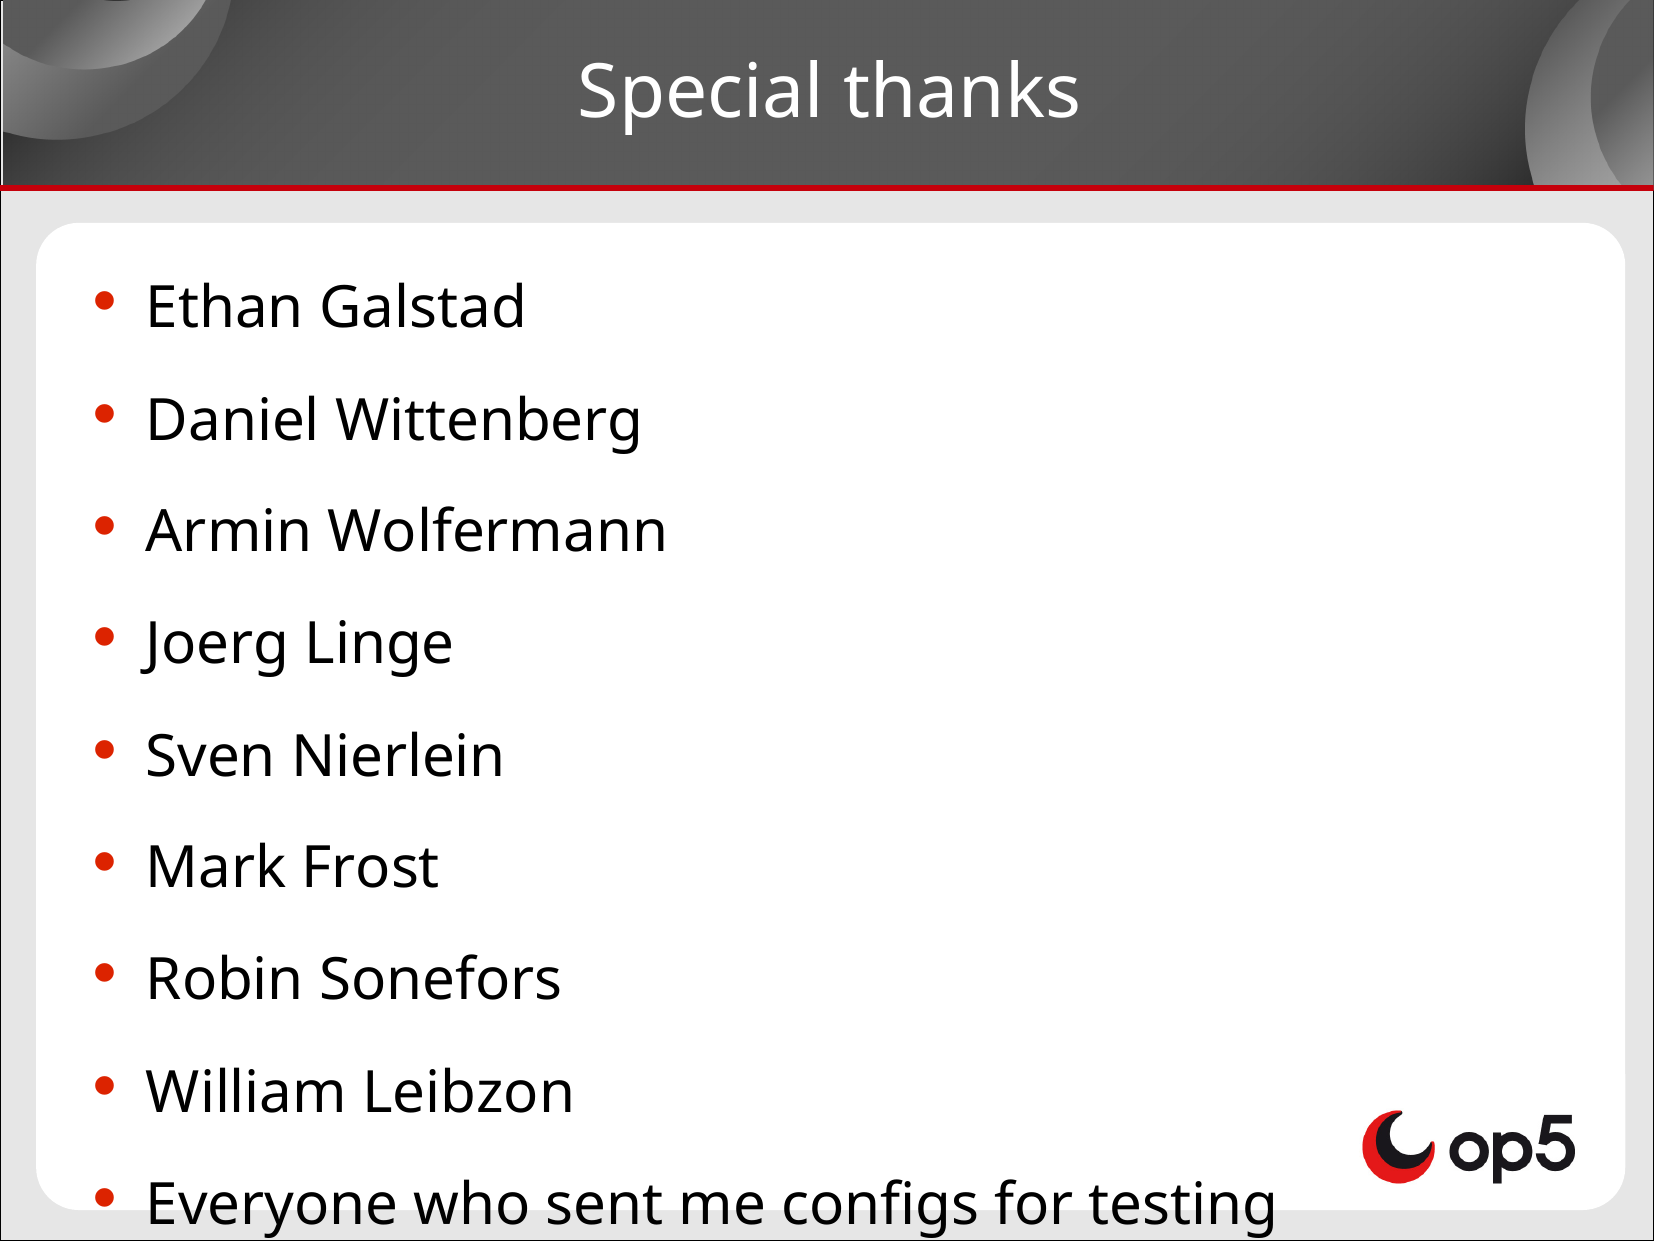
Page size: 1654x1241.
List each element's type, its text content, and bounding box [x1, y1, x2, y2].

picture [3, 0, 1654, 185]
list Ethan Galstad Daniel Wittenberg Armin Wolfermann Joerg Linge Sven Nierlein Mark Frost Robin Sonefors William Leibzon Everyone who sent me configs for testing [75, 262, 1571, 1133]
picture [1350, 1103, 1587, 1191]
title Special thanks [88, 0, 1571, 175]
